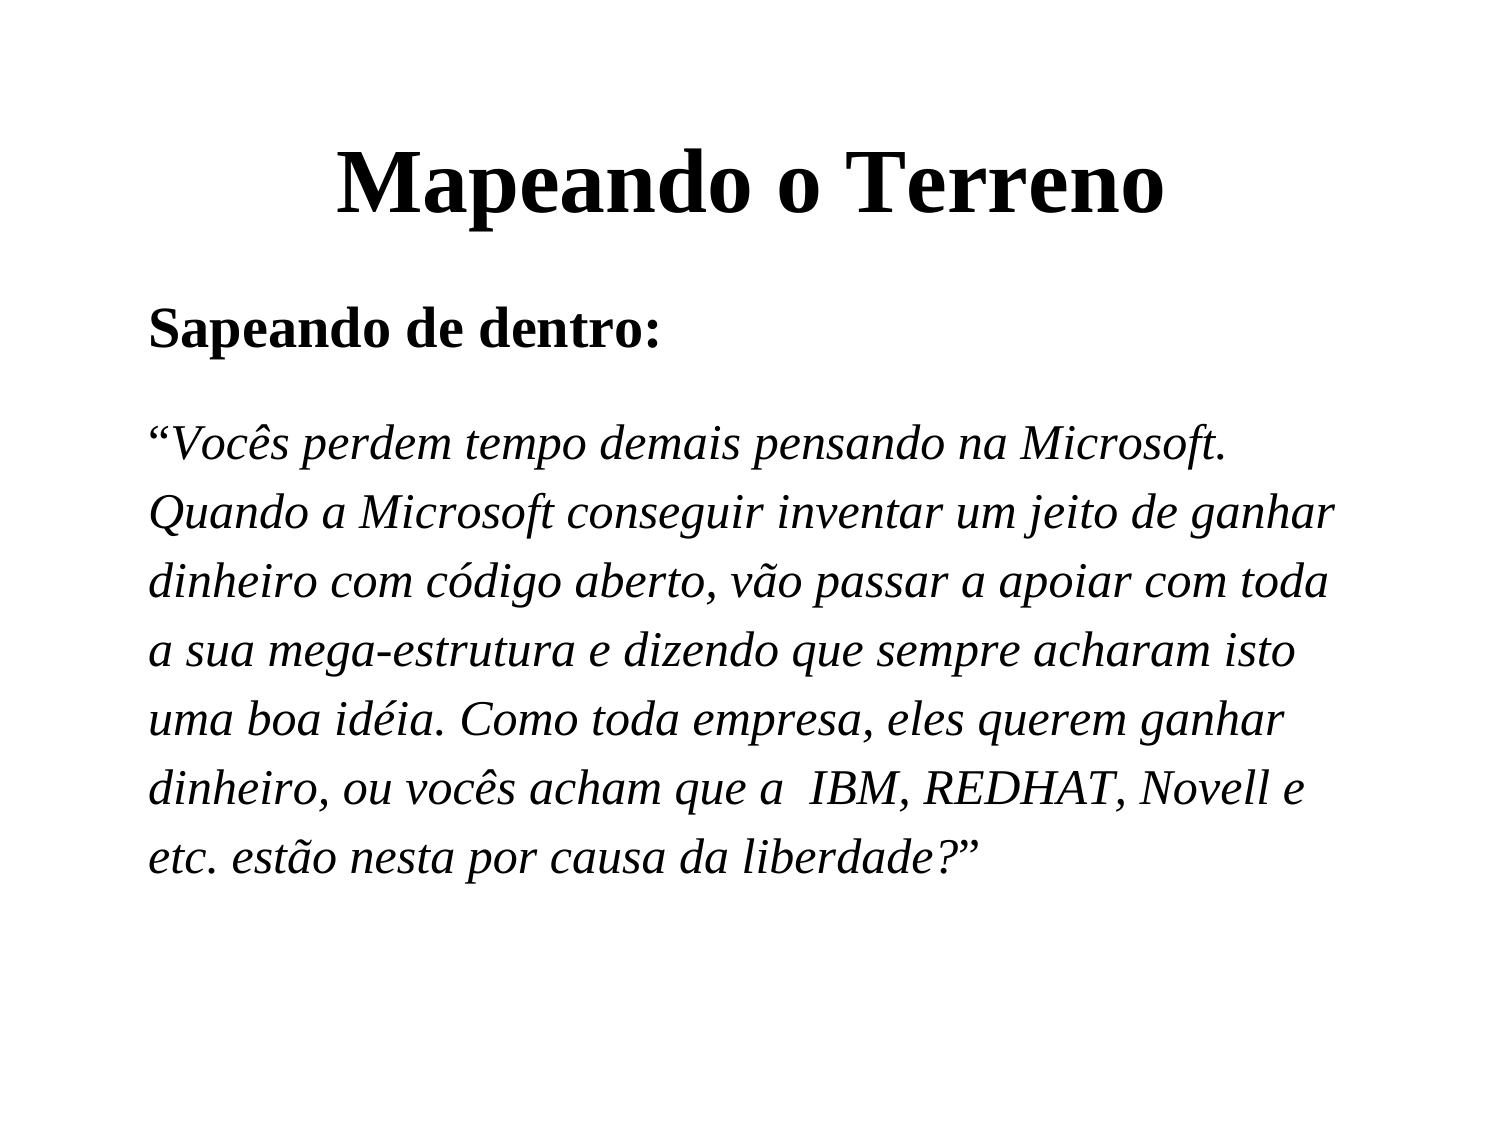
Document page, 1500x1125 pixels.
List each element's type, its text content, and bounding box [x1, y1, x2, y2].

title Mapeando o Terreno [87, 52, 1416, 306]
text_box Sapeando de dentro: “Vocês perdem tempo demais pensando na Microsoft. Quando a Microsoft conseguir inventar um jeito de ganhar dinheiro com código aberto, vão passar a apoiar com toda a sua mega-estrutura e dizendo que sempre acharam isto uma boa idéia. Como toda empresa, eles querem ganhar dinheiro, ou vocês acham que a IBM, REDHAT, Novell e etc. estão nesta por causa da liberdade?” [133, 264, 1377, 886]
